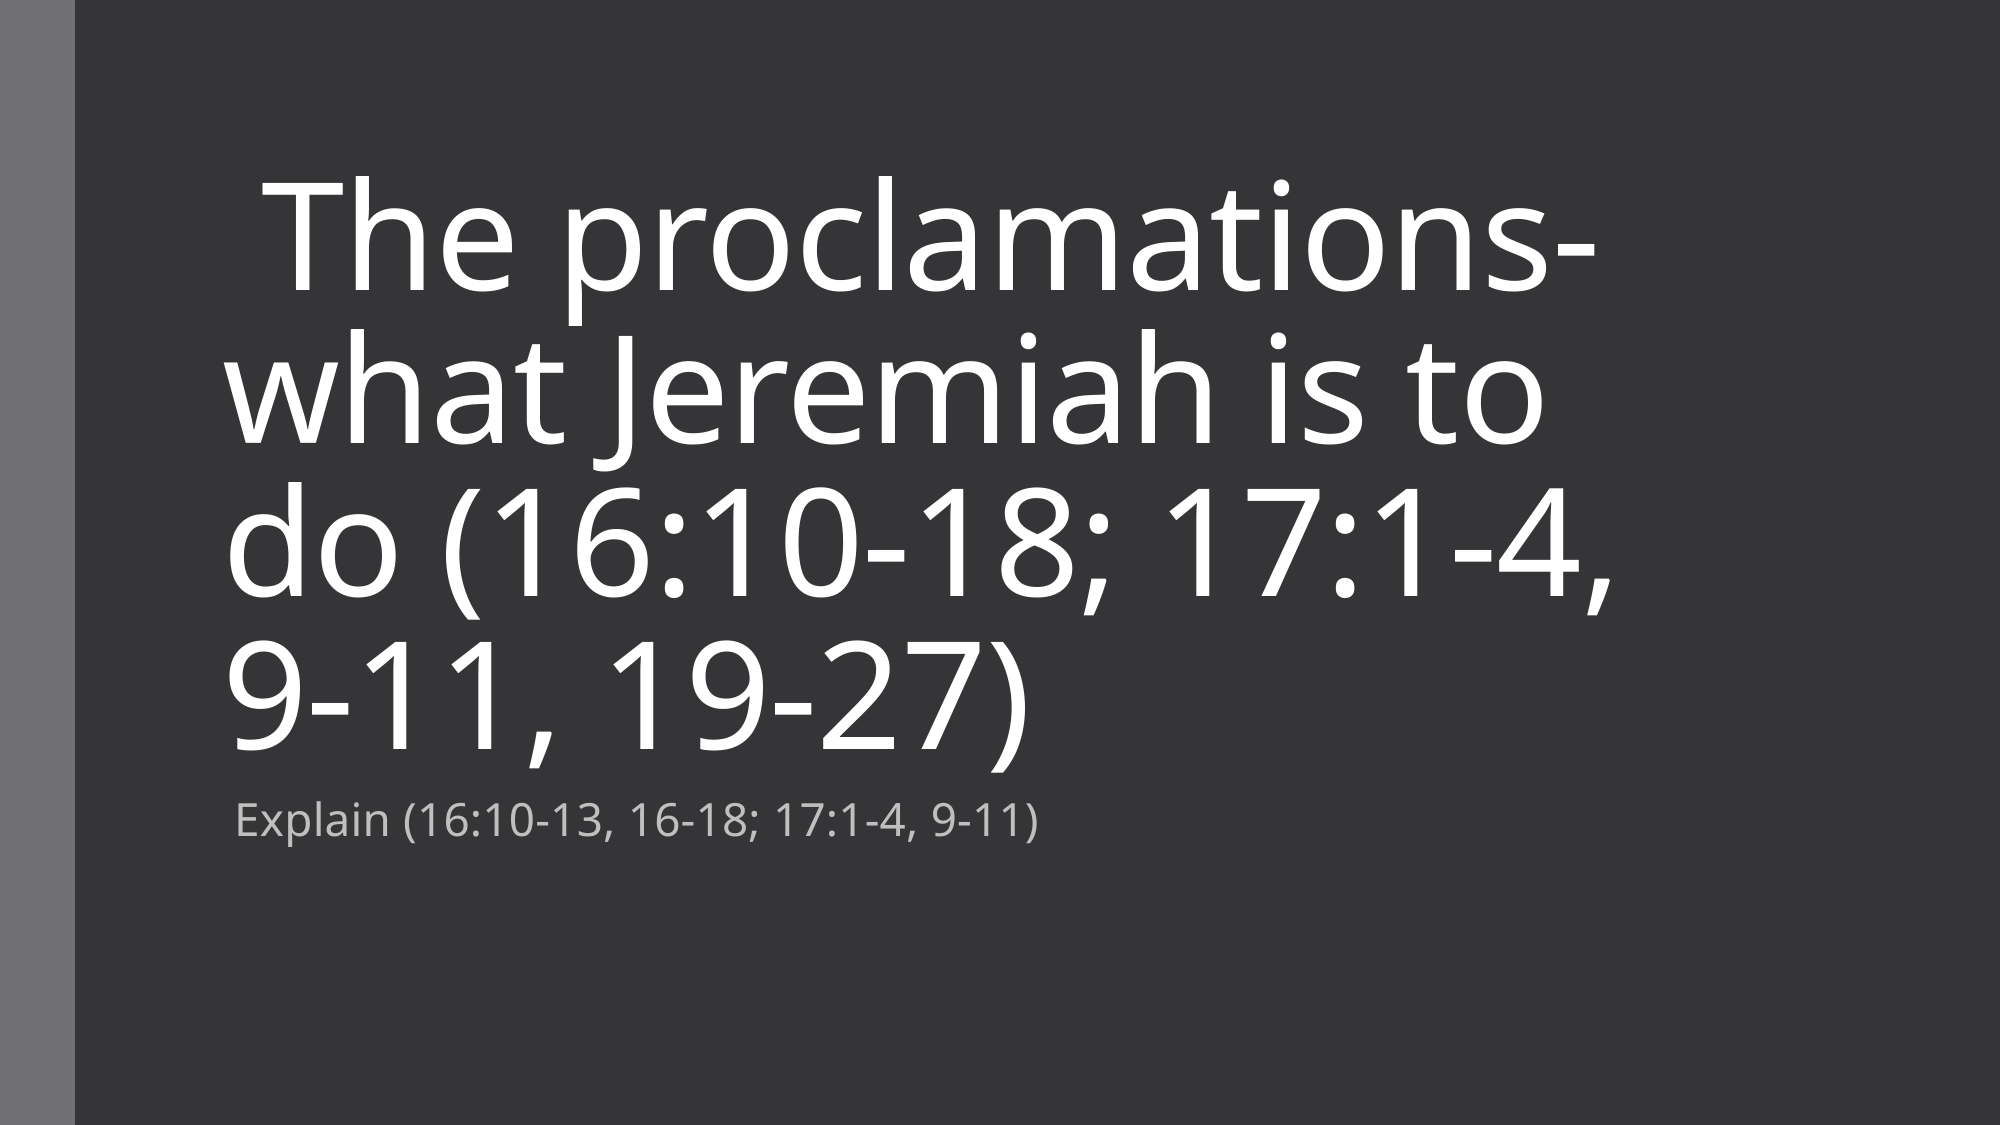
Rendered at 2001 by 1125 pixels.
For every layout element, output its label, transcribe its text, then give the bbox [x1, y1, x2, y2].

subtitle Explain (16:10-13, 16-18; 17:1-4, 9-11) [206, 787, 1752, 1066]
title The proclamations-what Jeremiah is to do (16:10-18; 17:1-4, 9-11, 19-27) [206, 124, 1752, 787]
